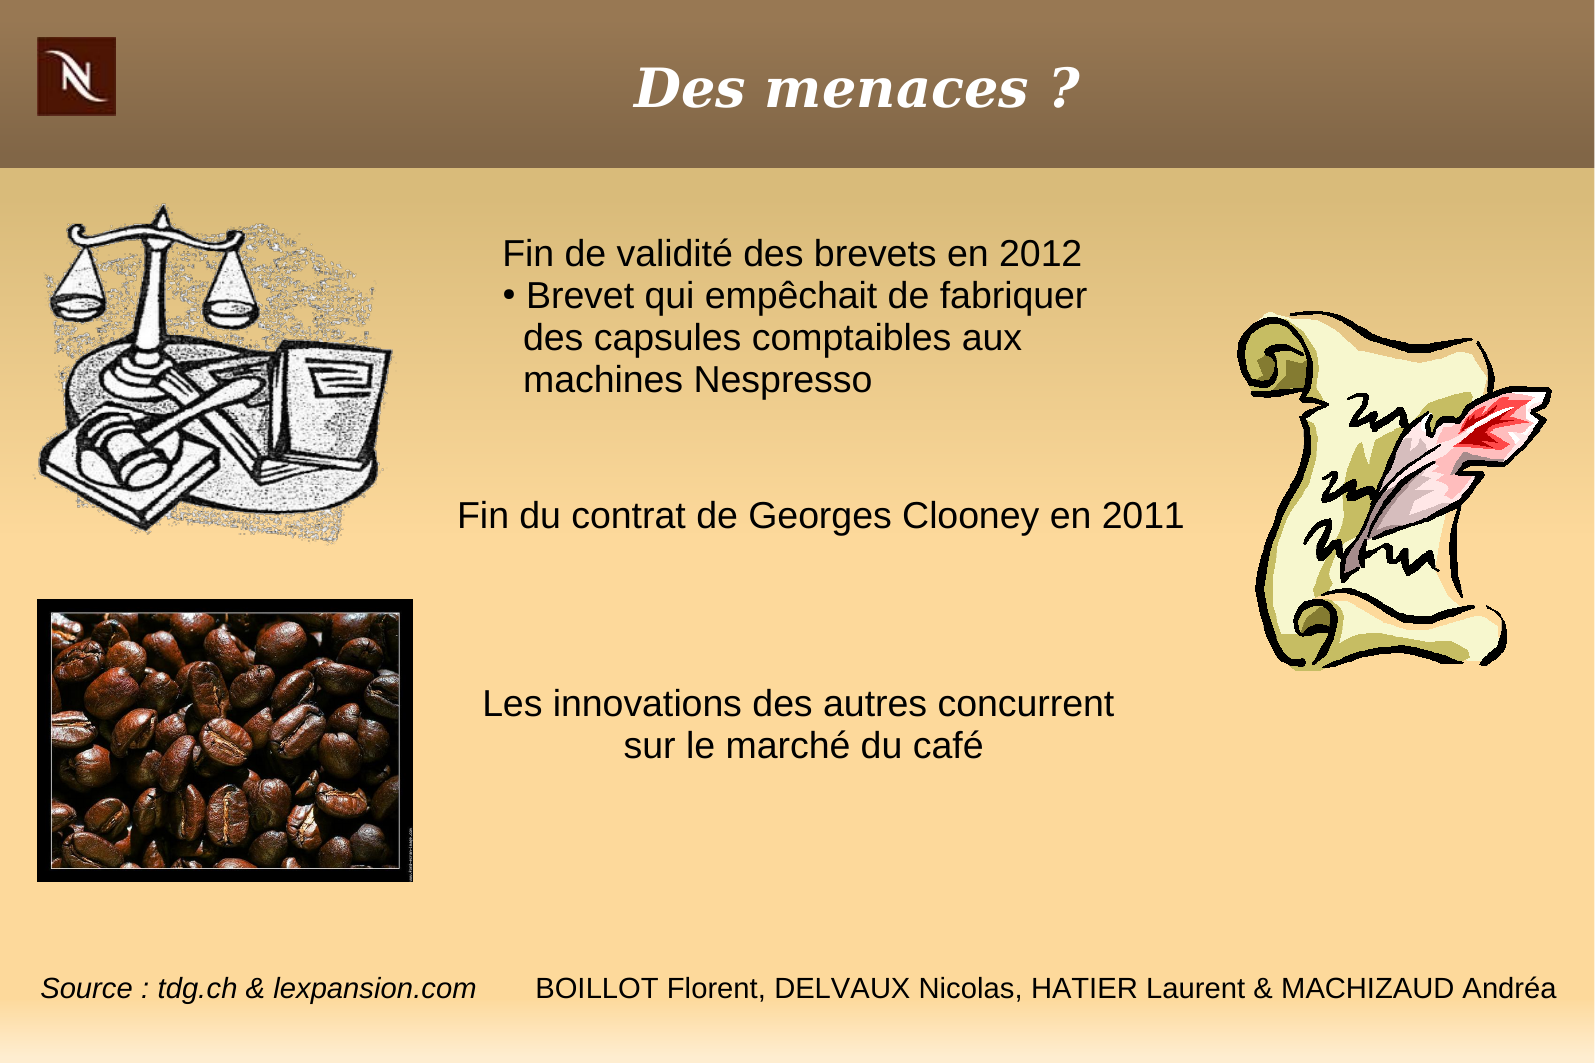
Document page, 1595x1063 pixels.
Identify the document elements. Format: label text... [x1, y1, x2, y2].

text_box Fin du contrat de Georges Clooney en 2011 [442, 487, 1201, 545]
picture [0, 0, 1595, 1063]
text_box BOILLOT Florent, DELVAUX Nicolas, HATIER Laurent & MACHIZAUD Andréa [510, 964, 1576, 1013]
text_box Fin de validité des brevets en 2012 Brevet qui empêchait de fabriquer des capsules comptaibles aux machines Nespresso [487, 225, 1113, 408]
title Des menaces ? [140, 0, 1576, 178]
text_box Source : tdg.ch & lexpansion.com [25, 964, 493, 1013]
text_box Les innovations des autres concurrent sur le marché du café [467, 675, 1141, 774]
